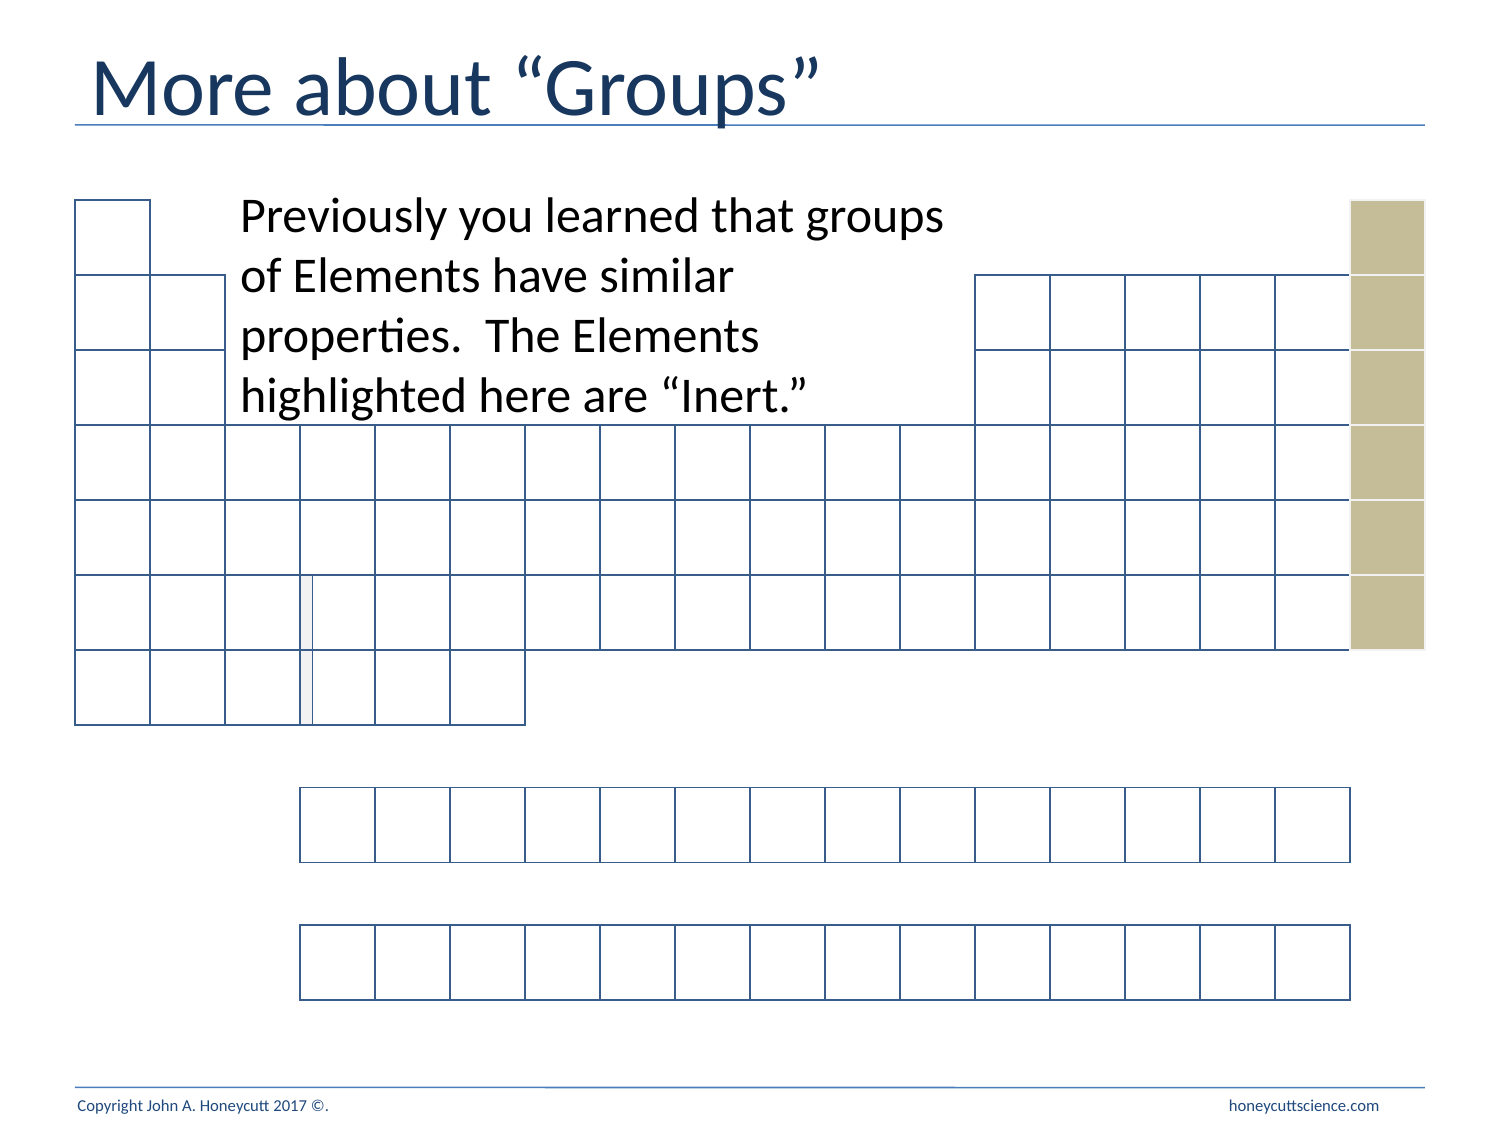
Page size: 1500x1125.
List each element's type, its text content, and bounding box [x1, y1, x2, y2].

title More about “Groups” [75, 45, 1425, 121]
text_box [1349, 199, 1425, 650]
text_box Previously you learned that groups of Elements have similar properties. The Elements highlighted here are “Inert.” [224, 174, 975, 433]
